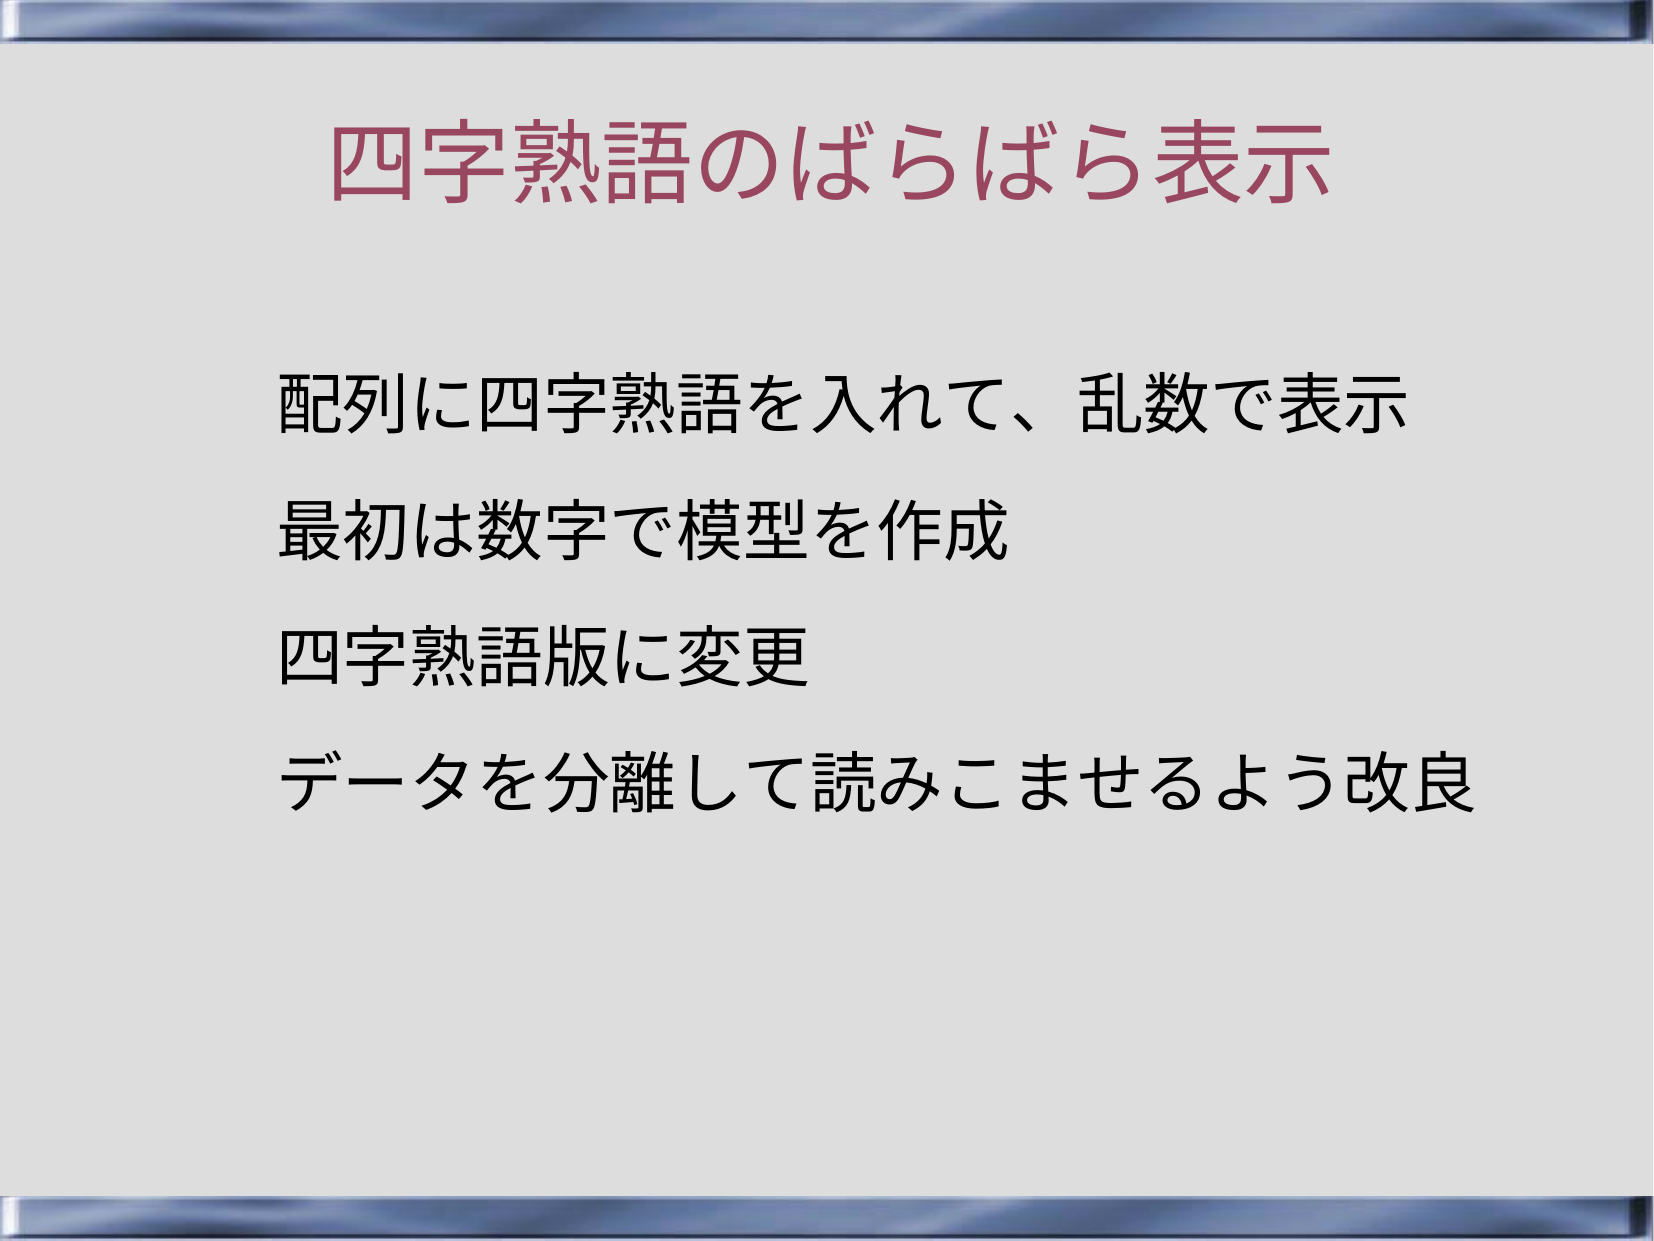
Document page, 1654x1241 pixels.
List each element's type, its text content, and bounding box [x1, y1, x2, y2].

picture [0, 1196, 1654, 1241]
list 配列に四字熟語を入れて、乱数で表示 最初は数字で模型を作成 四字熟語版に変更 データを分離して読みこませるよう改良 [258, 351, 1633, 1207]
picture [0, 0, 1654, 44]
title 四字熟語のばらばら表示 [125, 64, 1538, 249]
